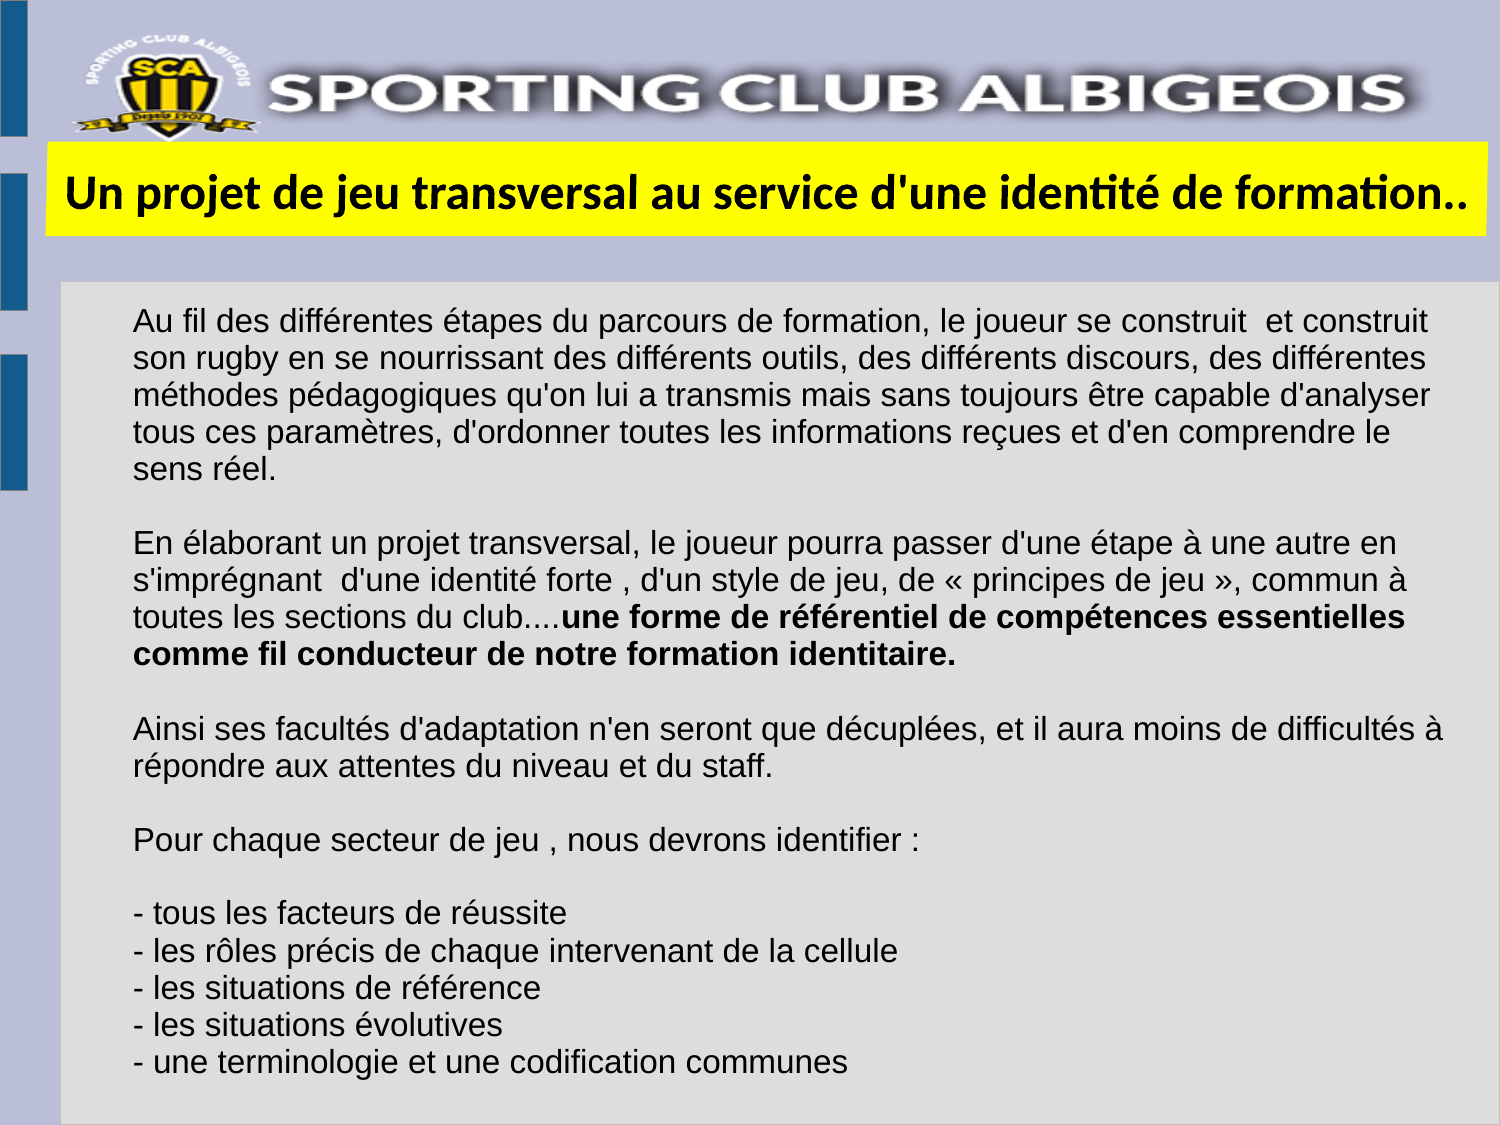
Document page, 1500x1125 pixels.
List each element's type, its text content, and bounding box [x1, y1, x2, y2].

picture [70, 35, 1438, 142]
text_box Au fil des différentes étapes du parcours de formation, le joueur se construit et construit son rugby en se nourrissant des différents outils, des différents discours, des différentes méthodes pédagogiques qu'on lui a transmis mais sans toujours être capable d'analyser tous ces paramètres, d'ordonner toutes les informations reçues et d'en comprendre le sens réel. En élaborant un projet transversal, le joueur pourra passer d'une étape à une autre en s'imprégnant d'une identité forte , d'un style de jeu, de « principes de jeu », commun à toutes les sections du club....une forme de référentiel de compétences essentielles comme fil conducteur de notre formation identitaire. Ainsi ses facultés d'adaptation n'en seront que décuplées, et il aura moins de difficultés à répondre aux attentes du niveau et du staff. Pour chaque secteur de jeu , nous devrons identifier : - tous les facteurs de réussite - les rôles précis de chaque intervenant de la cellule - les situations de référence - les situations évolutives - une terminologie et une codification communes [118, 295, 1465, 1125]
text_box Un projet de jeu transversal au service d'une identité de formation.. [45, 141, 1489, 237]
